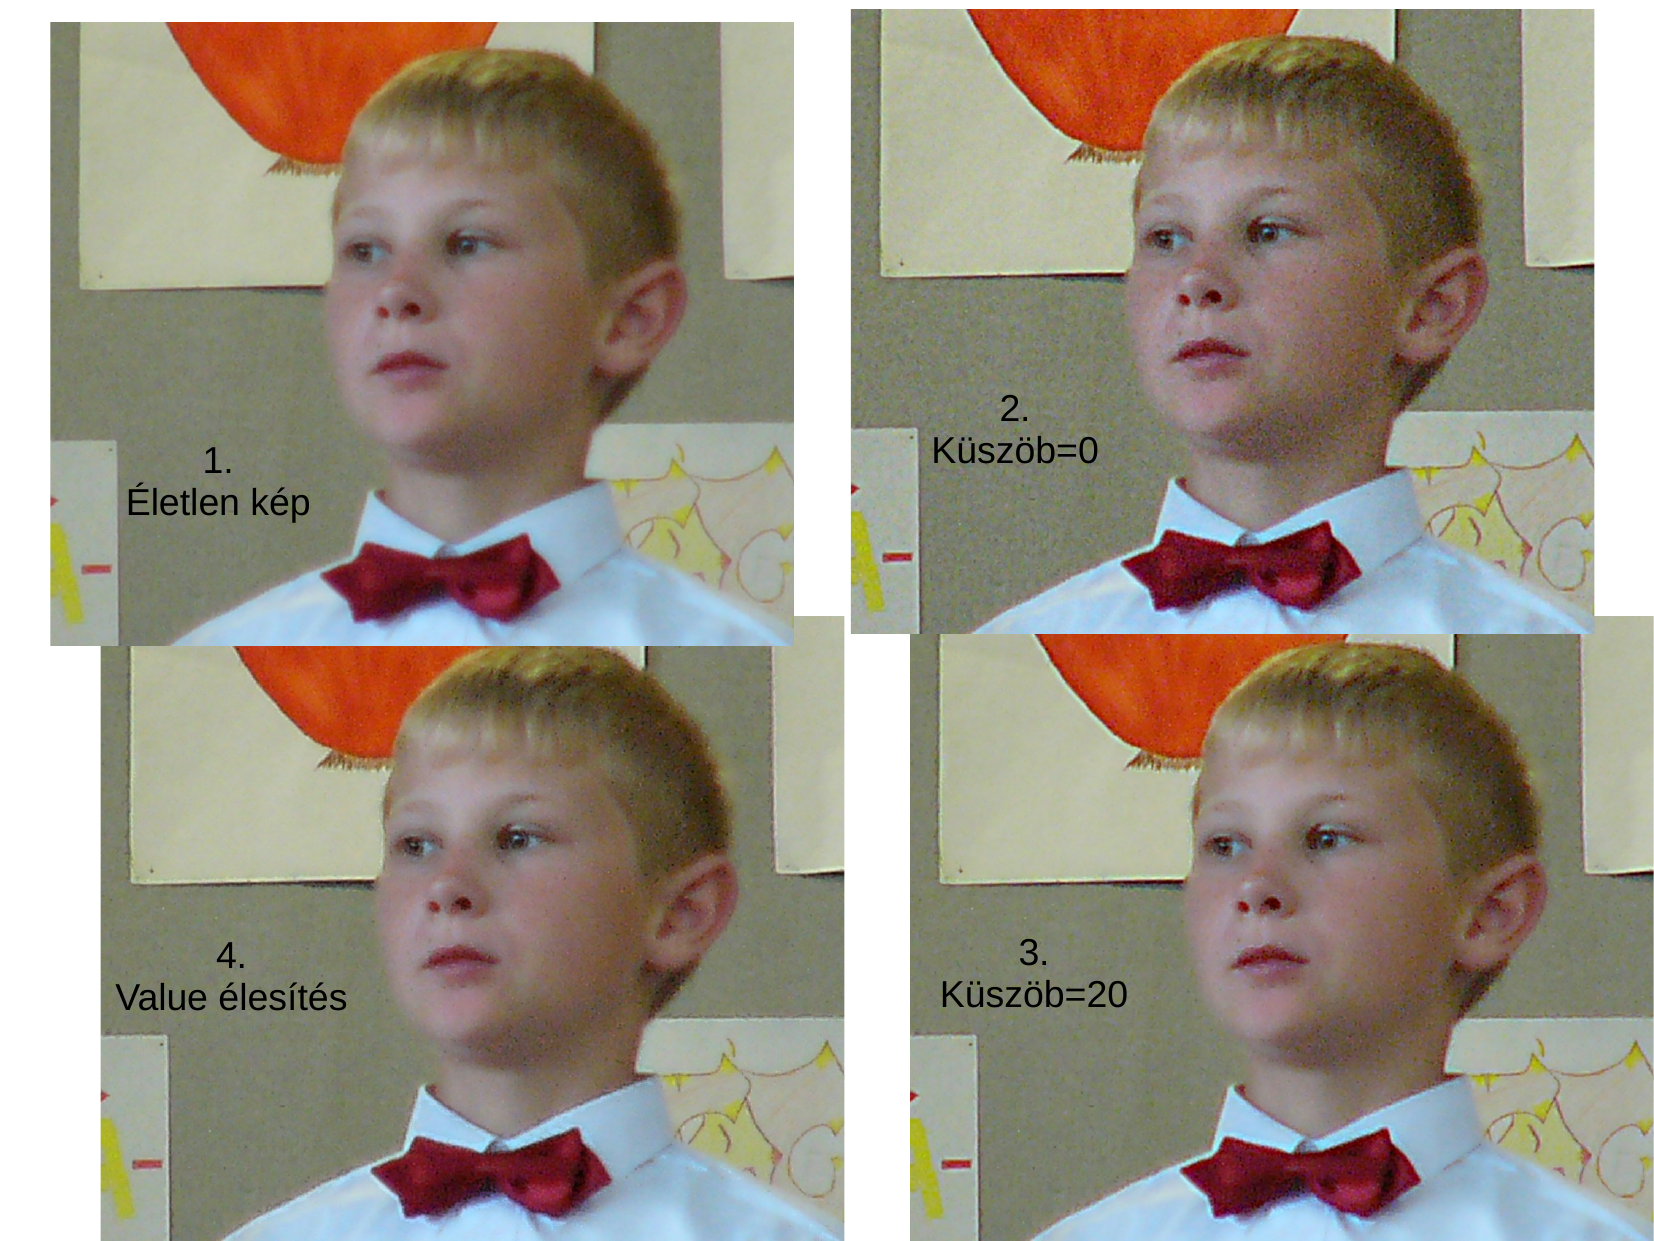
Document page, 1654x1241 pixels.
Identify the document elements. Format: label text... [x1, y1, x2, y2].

picture [50, 22, 845, 1241]
text_box 2. Küszöb=0 [916, 380, 1136, 485]
text_box 1. Életlen kép [111, 432, 330, 537]
text_box 4. Value élesítés [100, 927, 369, 1032]
text_box 3. Küszöb=20 [925, 923, 1145, 1028]
picture [850, 9, 1654, 1241]
